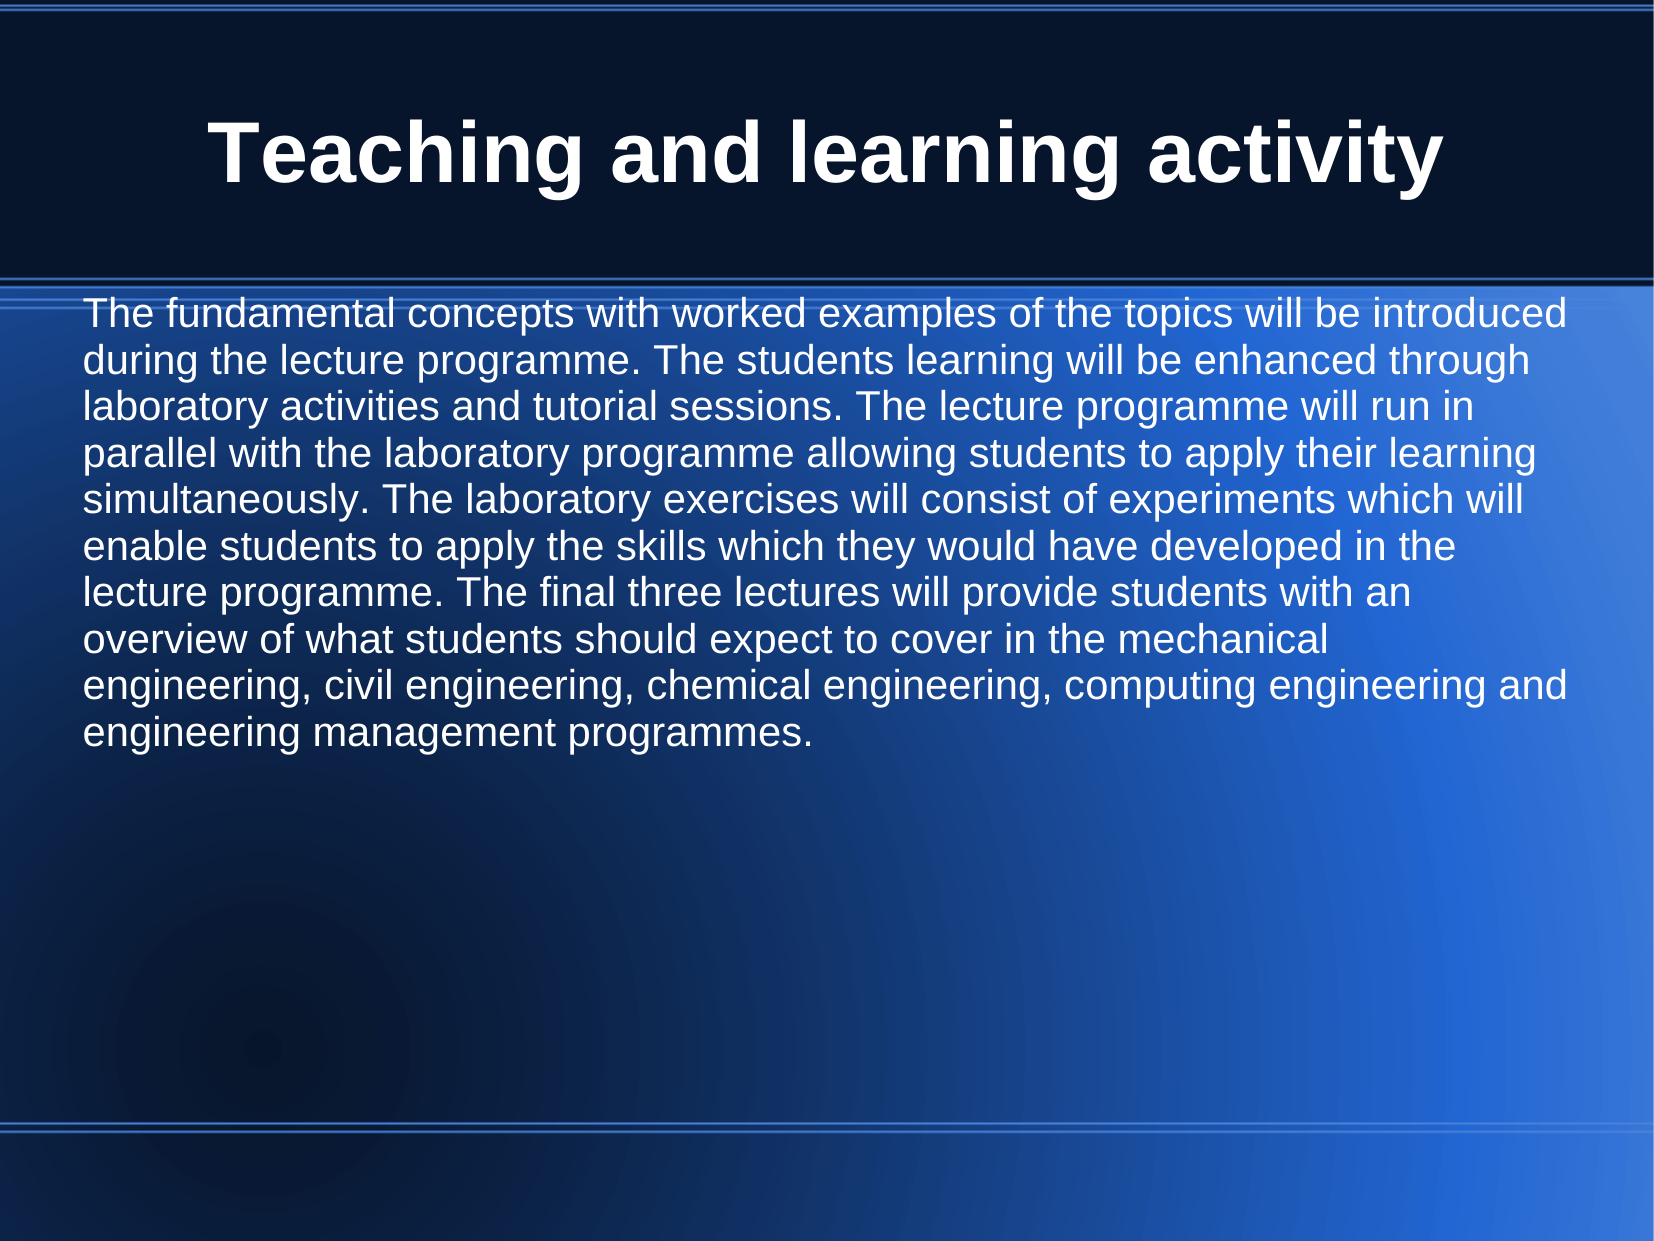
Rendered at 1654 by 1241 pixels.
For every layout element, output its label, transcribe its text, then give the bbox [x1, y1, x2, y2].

picture [0, 0, 1654, 1241]
title Teaching and learning activity [82, 49, 1571, 257]
list The fundamental concepts with worked examples of the topics will be introduced during the lecture programme. The students learning will be enhanced through laboratory activities and tutorial sessions. The lecture programme will run in parallel with the laboratory programme allowing students to apply their learning simultaneously. The laboratory exercises will consist of experiments which will enable students to apply the skills which they would have developed in the lecture programme. The final three lectures will provide students with an overview of what students should expect to cover in the mechanical engineering, civil engineering, chemical engineering, computing engineering and engineering management programmes. [82, 290, 1571, 1109]
